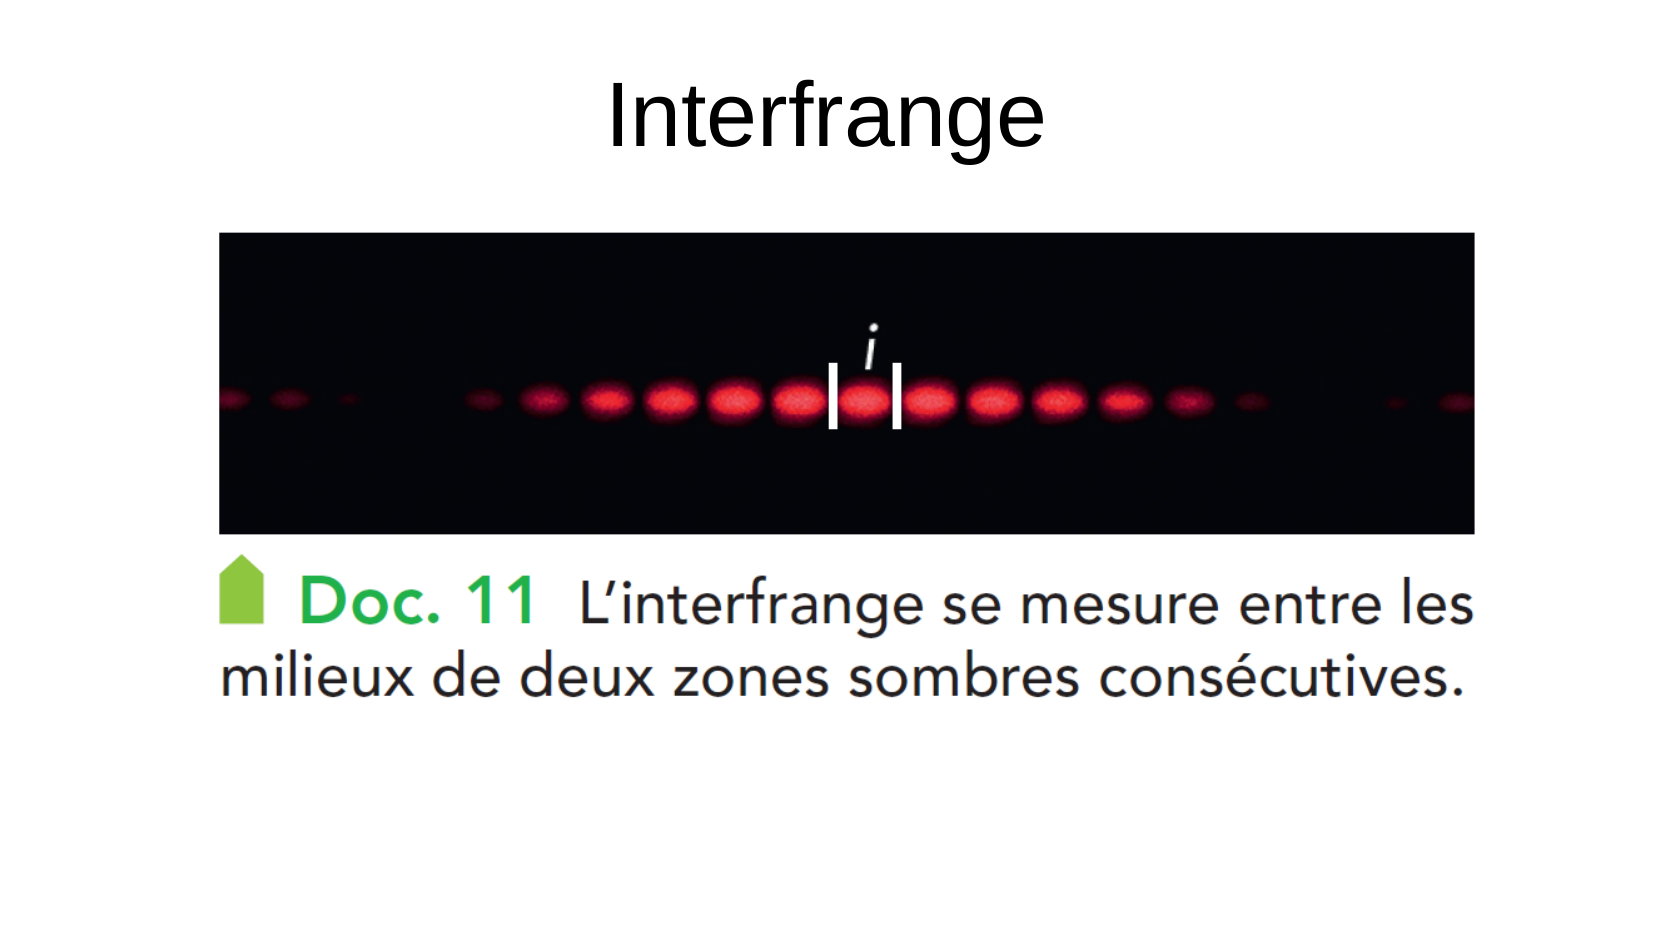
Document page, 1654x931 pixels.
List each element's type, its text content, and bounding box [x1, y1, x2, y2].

title Interfrange [82, 37, 1571, 193]
picture [153, 184, 1511, 751]
